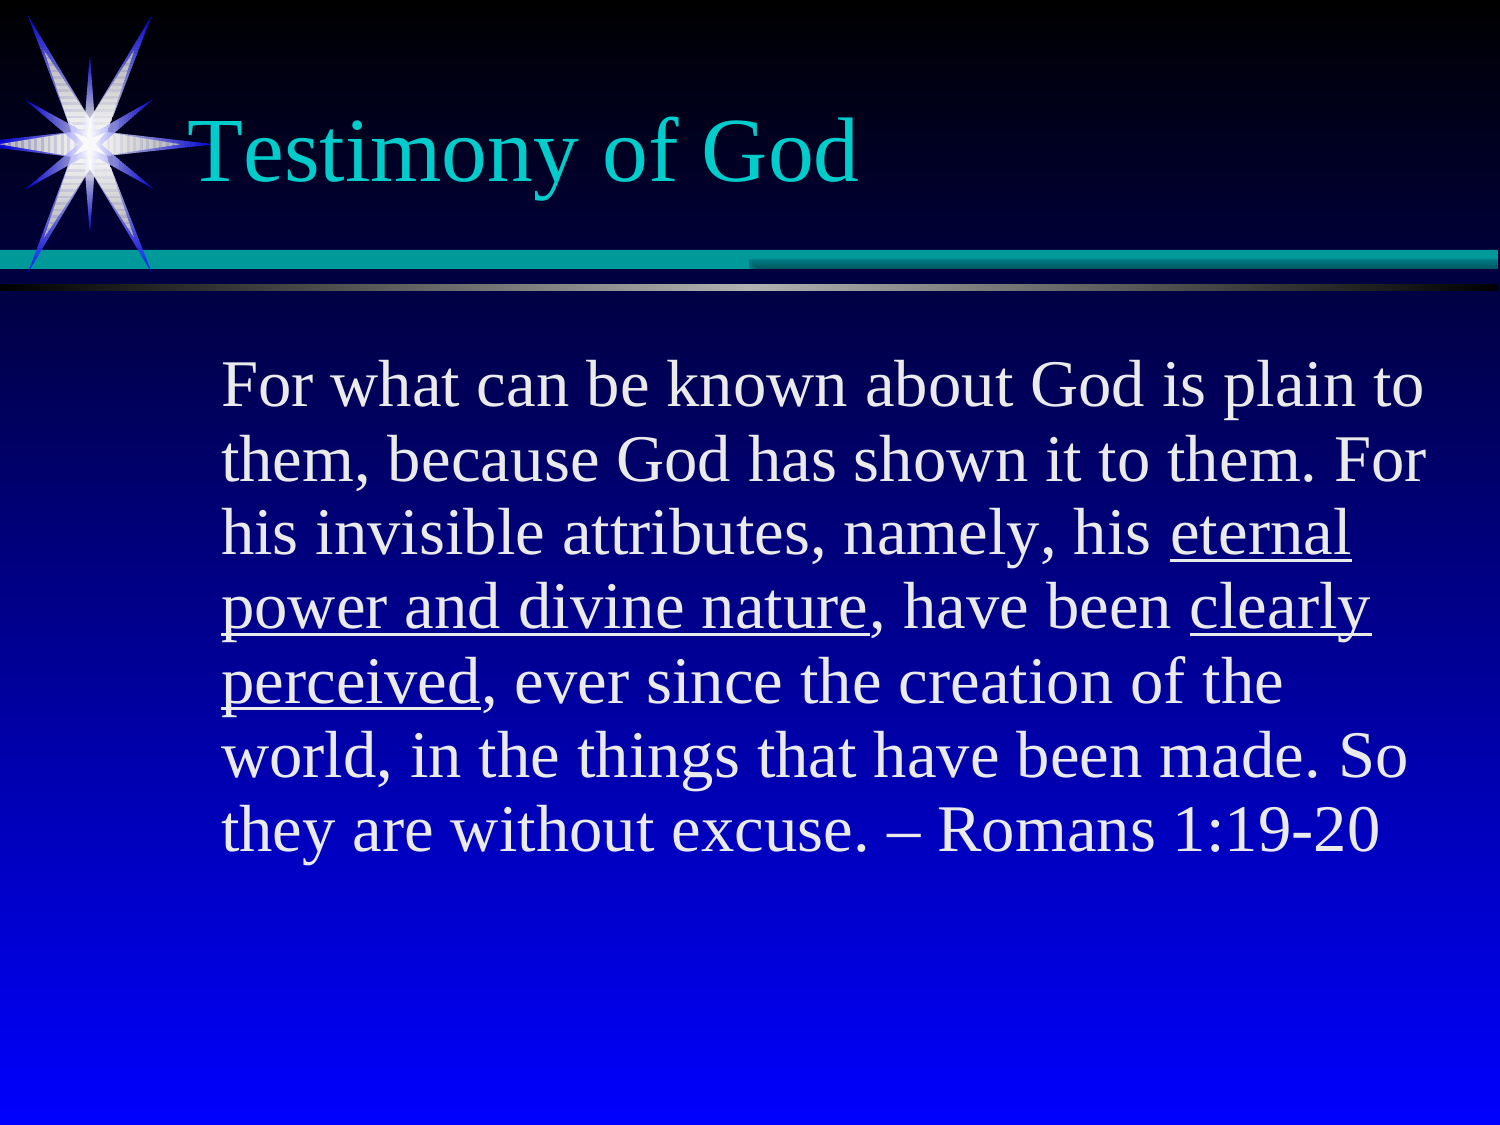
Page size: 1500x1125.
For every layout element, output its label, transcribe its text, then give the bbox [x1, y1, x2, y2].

text_box æ [35, 37, 44, 42]
text_box For what can be known about God is plain to them, because God has shown it to them. For his invisible attributes, namely, his eternal power and divine nature, have been clearly perceived, ever since the creation of the world, in the things that have been made. So they are without excuse. – Romans 1:19-20 [206, 339, 1444, 1029]
text_box æ [36, 246, 44, 251]
text_box æ [135, 246, 144, 251]
text_box æ [135, 37, 144, 42]
title Testimony of God [187, 56, 1463, 244]
